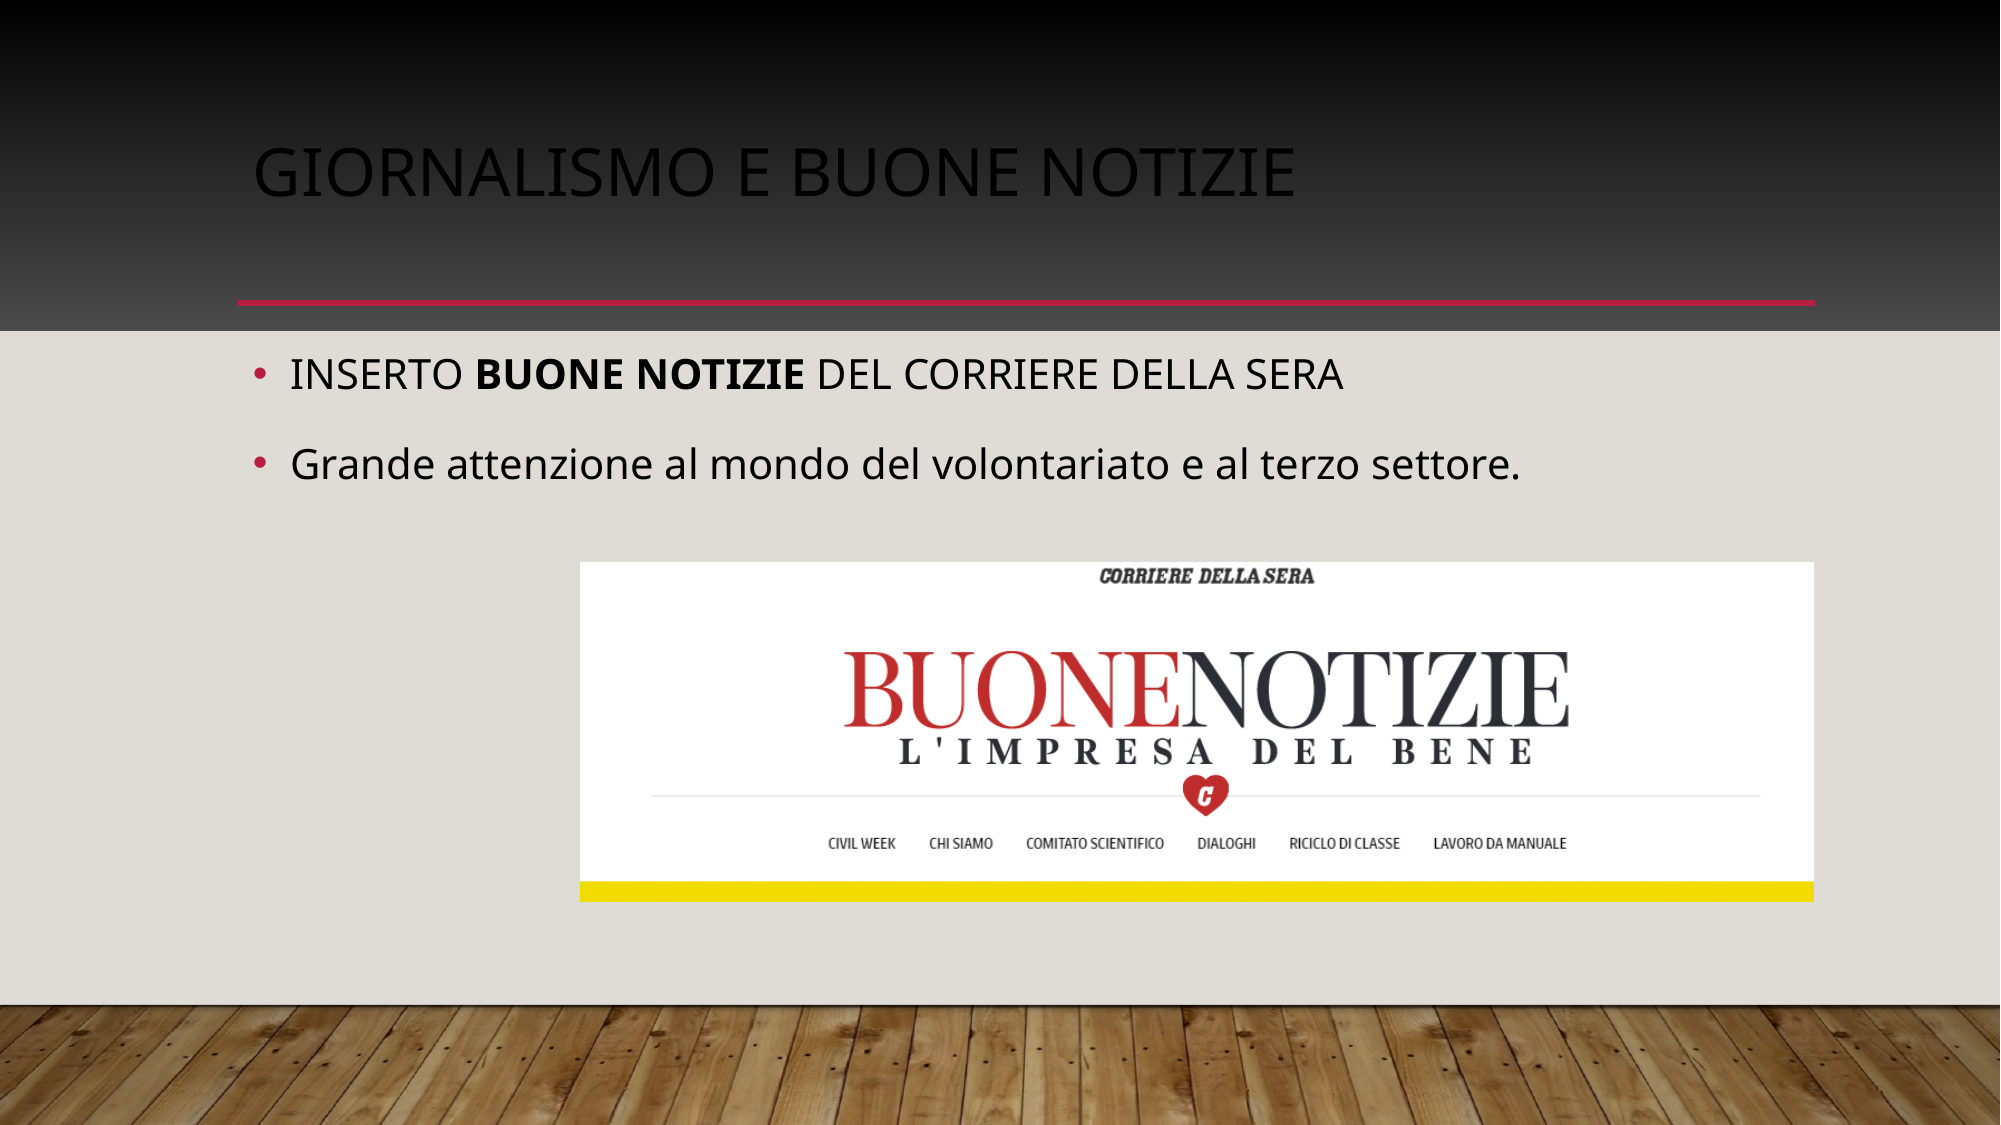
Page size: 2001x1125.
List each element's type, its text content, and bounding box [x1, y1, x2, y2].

picture [580, 562, 1814, 902]
picture [0, 1005, 2000, 1125]
title GIORNALISMO E BUONE NOTIZIE [238, 131, 1814, 305]
list INSERTO BUONE NOTIZIE DEL CORRIERE DELLA SERA Grande attenzione al mondo del volontariato e al terzo settore. [238, 330, 1814, 897]
